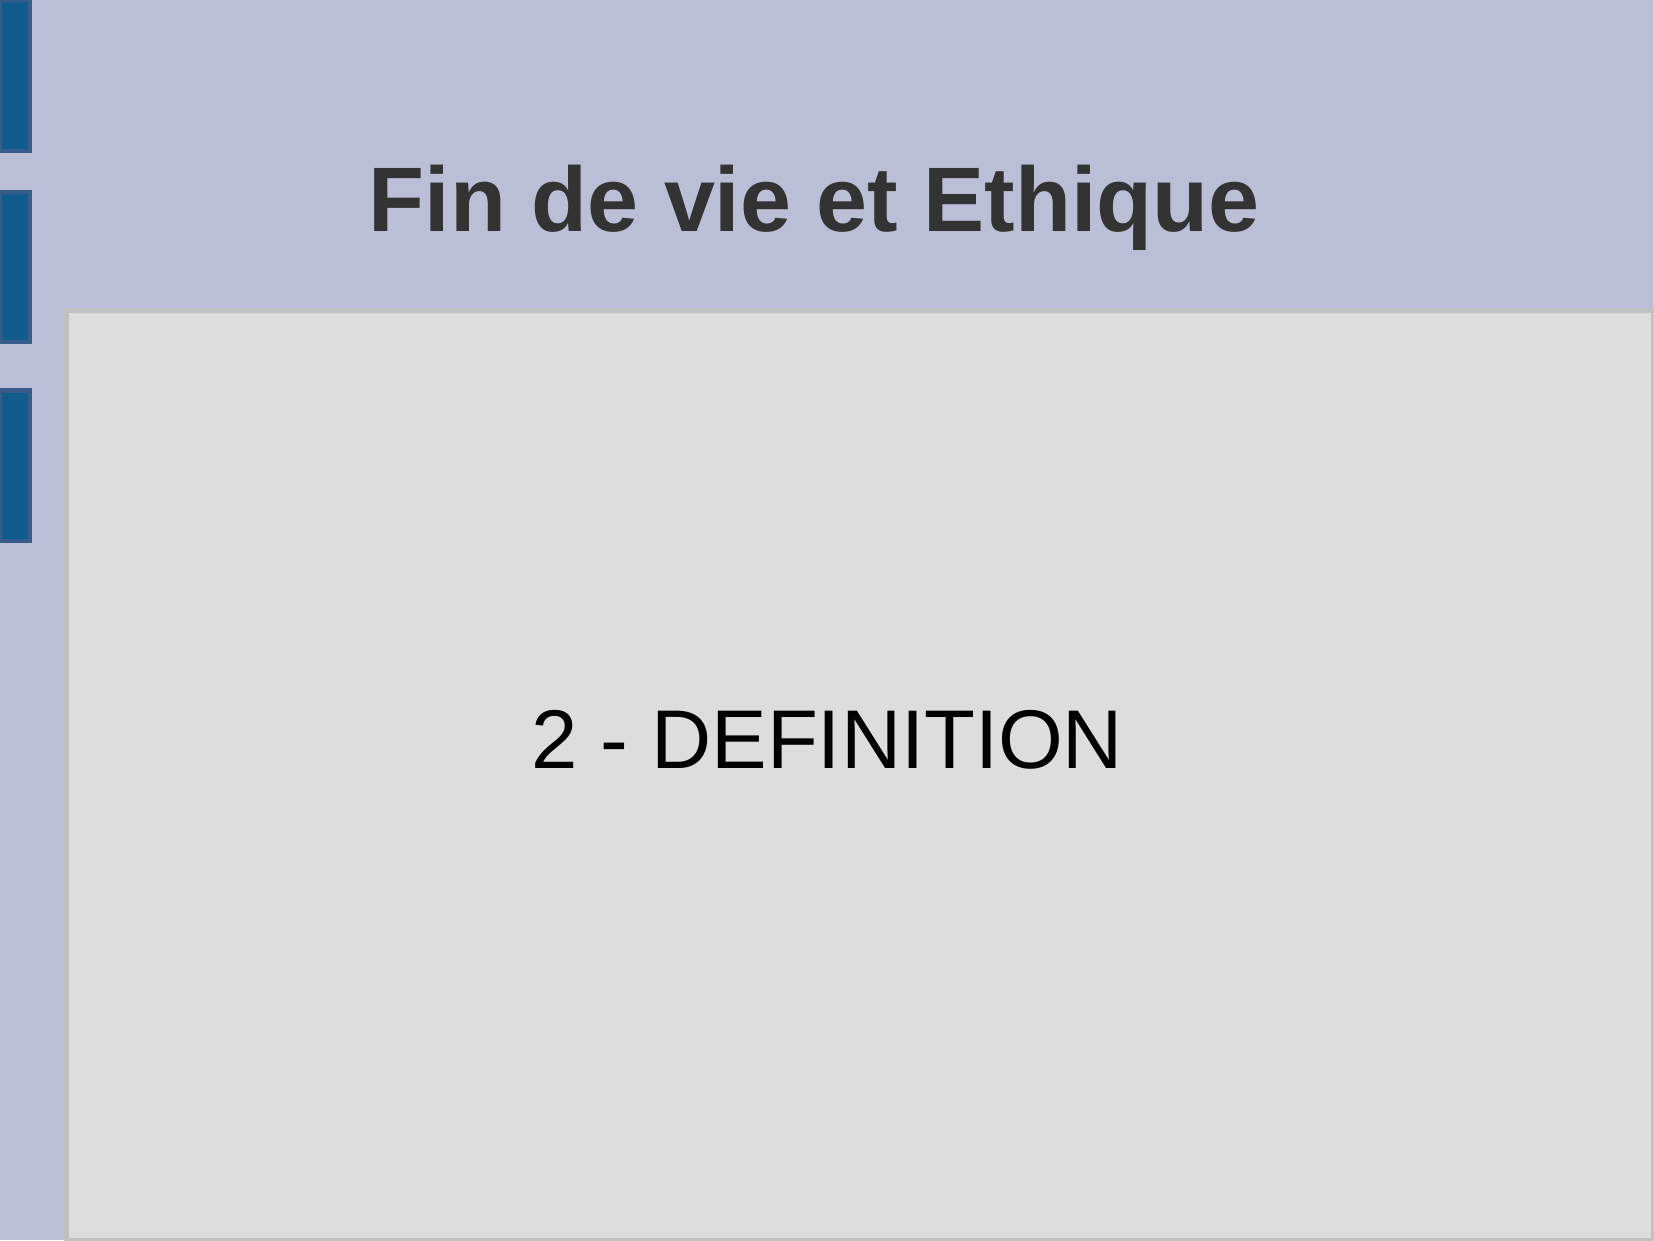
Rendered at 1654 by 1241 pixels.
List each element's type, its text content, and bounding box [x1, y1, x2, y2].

subtitle 2 - DEFINITION [121, 352, 1534, 1119]
title Fin de vie et Ethique [121, 139, 1534, 251]
